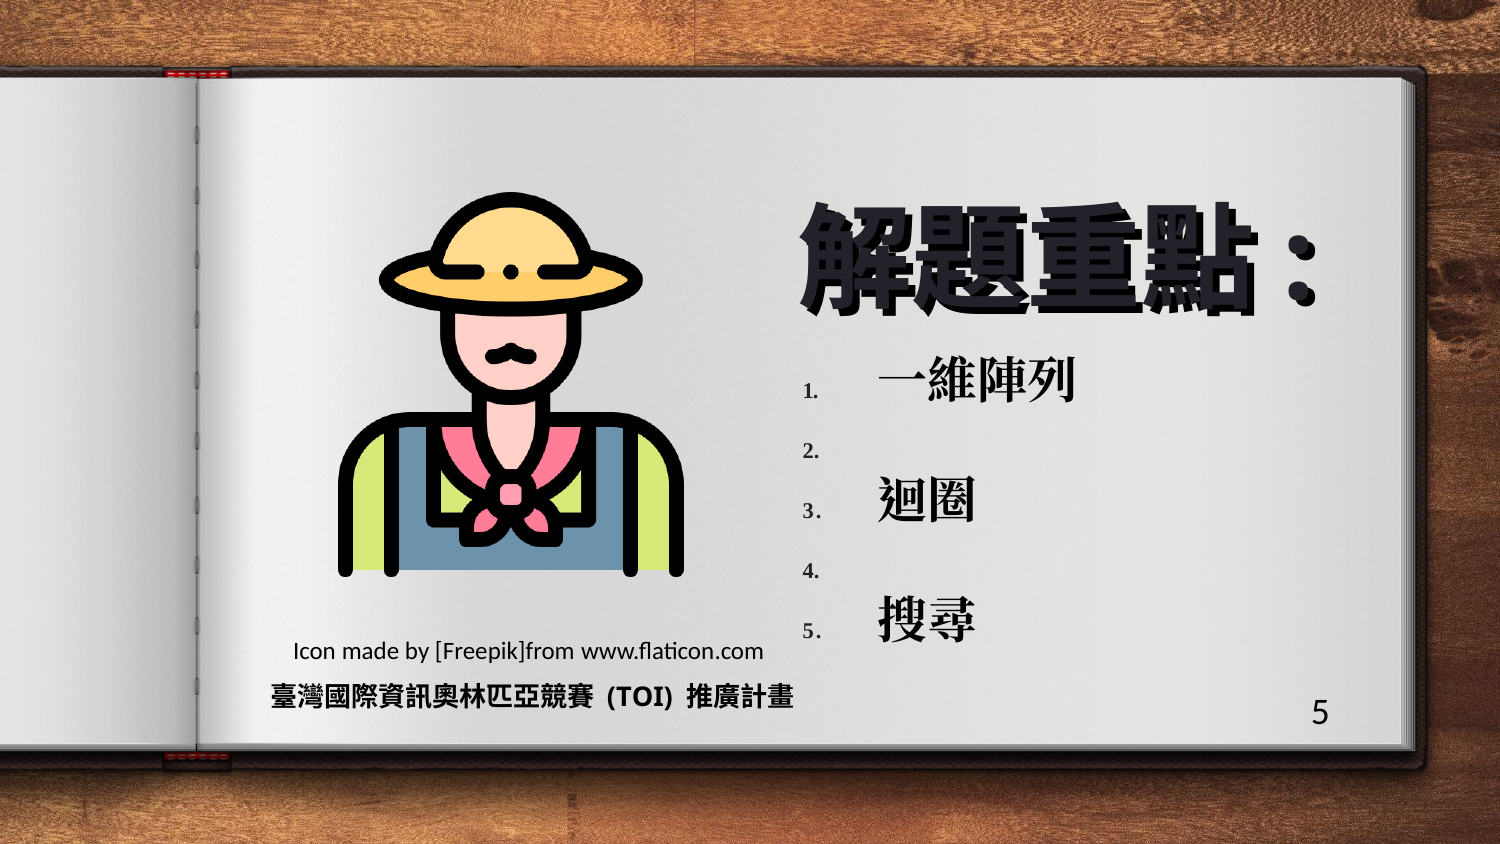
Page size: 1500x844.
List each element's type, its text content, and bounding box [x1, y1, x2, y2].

text_box Icon made by [Freepik]from www.flaticon.com [278, 627, 802, 672]
title 解題重點: [782, 146, 1313, 338]
text_box [1295, 672, 1386, 737]
picture [318, 192, 703, 577]
subtitle 一維陣列 迴圈 搜尋 [787, 333, 1341, 656]
